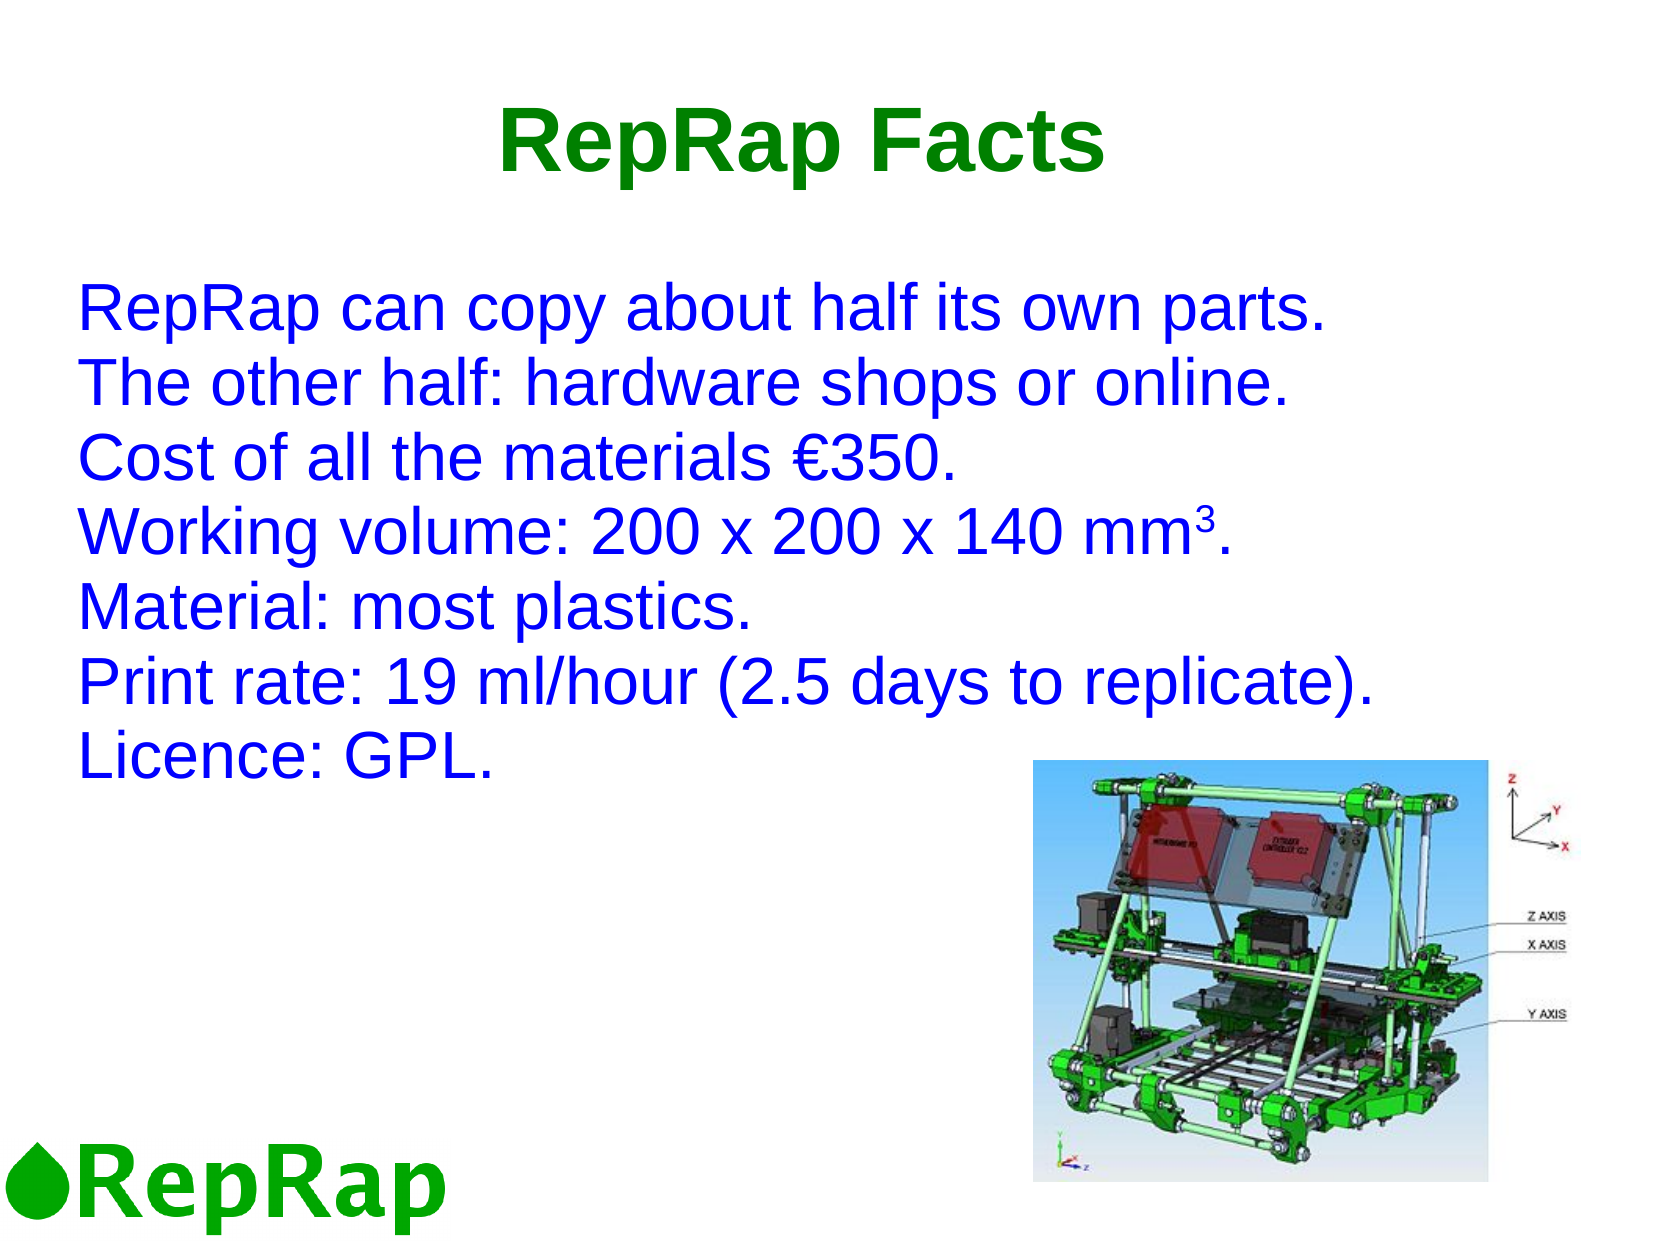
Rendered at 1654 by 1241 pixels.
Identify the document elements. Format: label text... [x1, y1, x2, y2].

title RepRap Facts [59, 43, 1548, 236]
picture [0, 1138, 451, 1241]
picture [1033, 760, 1581, 1182]
subtitle RepRap can copy about half its own parts. The other half: hardware shops or online. Cost of all the materials €350. Working volume: 200 x 200 x 140 mm3. Material: most plastics. Print rate: 19 ml/hour (2.5 days to replicate). Licence: GPL. [59, 236, 1607, 902]
